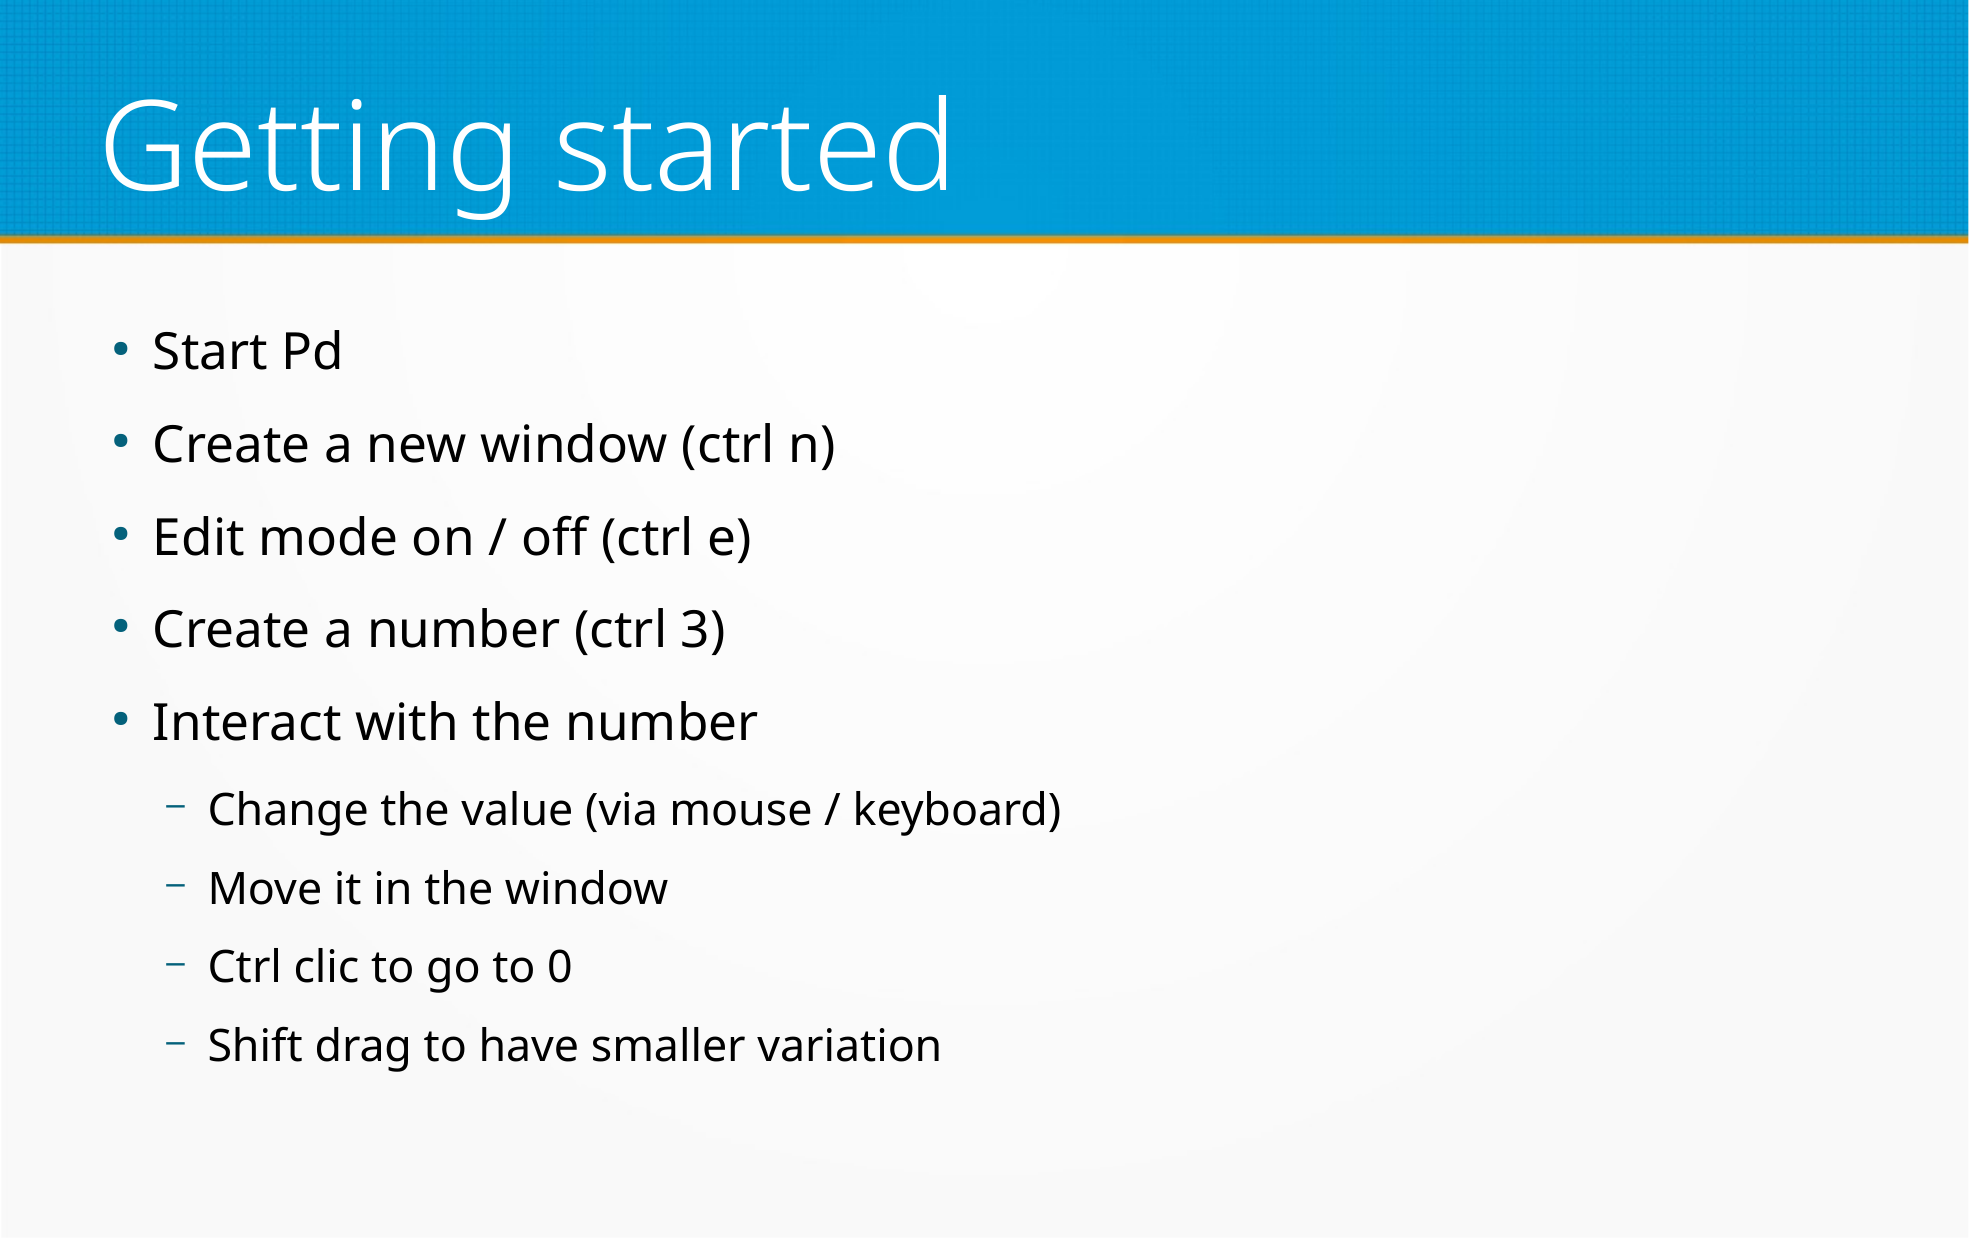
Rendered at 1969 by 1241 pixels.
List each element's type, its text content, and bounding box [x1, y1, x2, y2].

list Start Pd Create a new window (ctrl n) Edit mode on / off (ctrl e) Create a number (ctrl 3) Interact with the number Change the value (via mouse / keyboard) Move it in the window Ctrl clic to go to 0 Shift drag to have smaller variation [98, 315, 1861, 1081]
title Getting started [98, 19, 1870, 227]
picture [0, 233, 1969, 1241]
